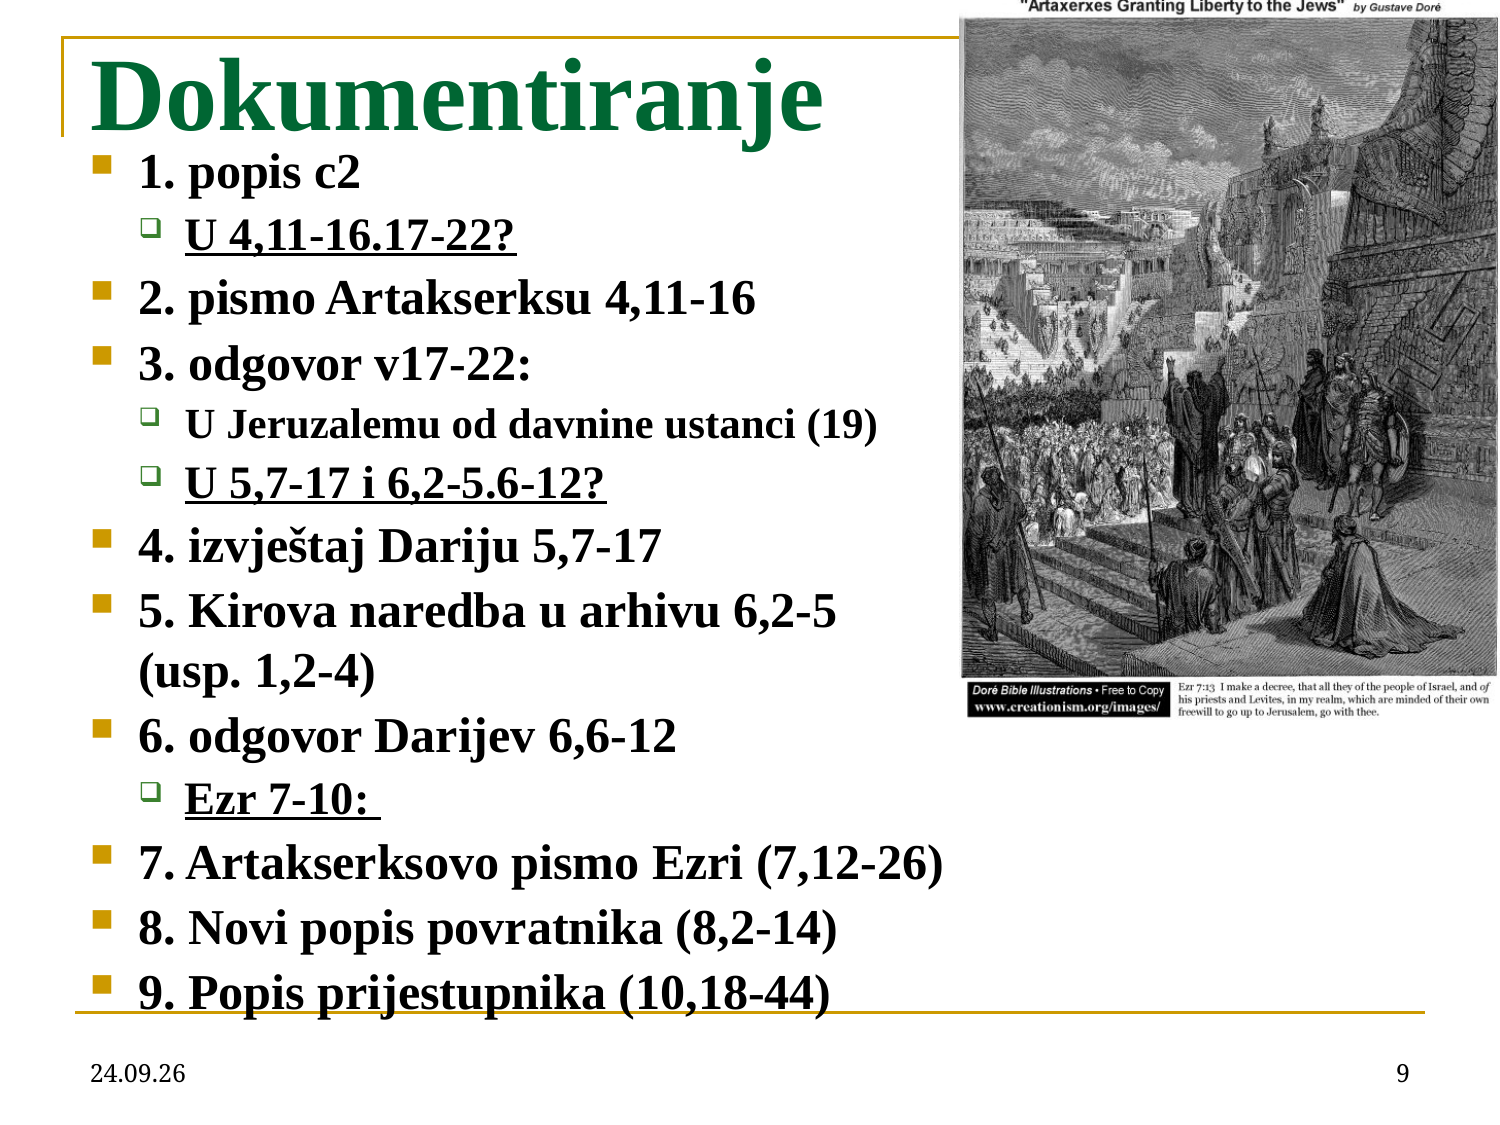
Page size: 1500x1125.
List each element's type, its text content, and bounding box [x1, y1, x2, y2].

list 1. popis c2 U 4,11-16.17-22? 2. pismo Artakserksu 4,11-16 3. odgovor v17-22: U Jeruzalemu od davnine ustanci (19) U 5,7-17 i 6,2-5.6-12? 4. izvještaj Dariju 5,7-17 5. Kirova naredba u arhivu 6,2-5 (usp. 1,2-4) 6. odgovor Darijev 6,6-12 Ezr 7-10: 7. Artakserksovo pismo Ezri (7,12-26) 8. Novi popis povratnika (8,2-14) 9. Popis prijestupnika (10,18-44) [75, 131, 1426, 1028]
picture [959, 0, 1500, 725]
title Dokumentiranje [75, 19, 959, 131]
text_box <number> [1074, 1028, 1426, 1100]
text_box 09.12.25 [74, 1024, 426, 1100]
